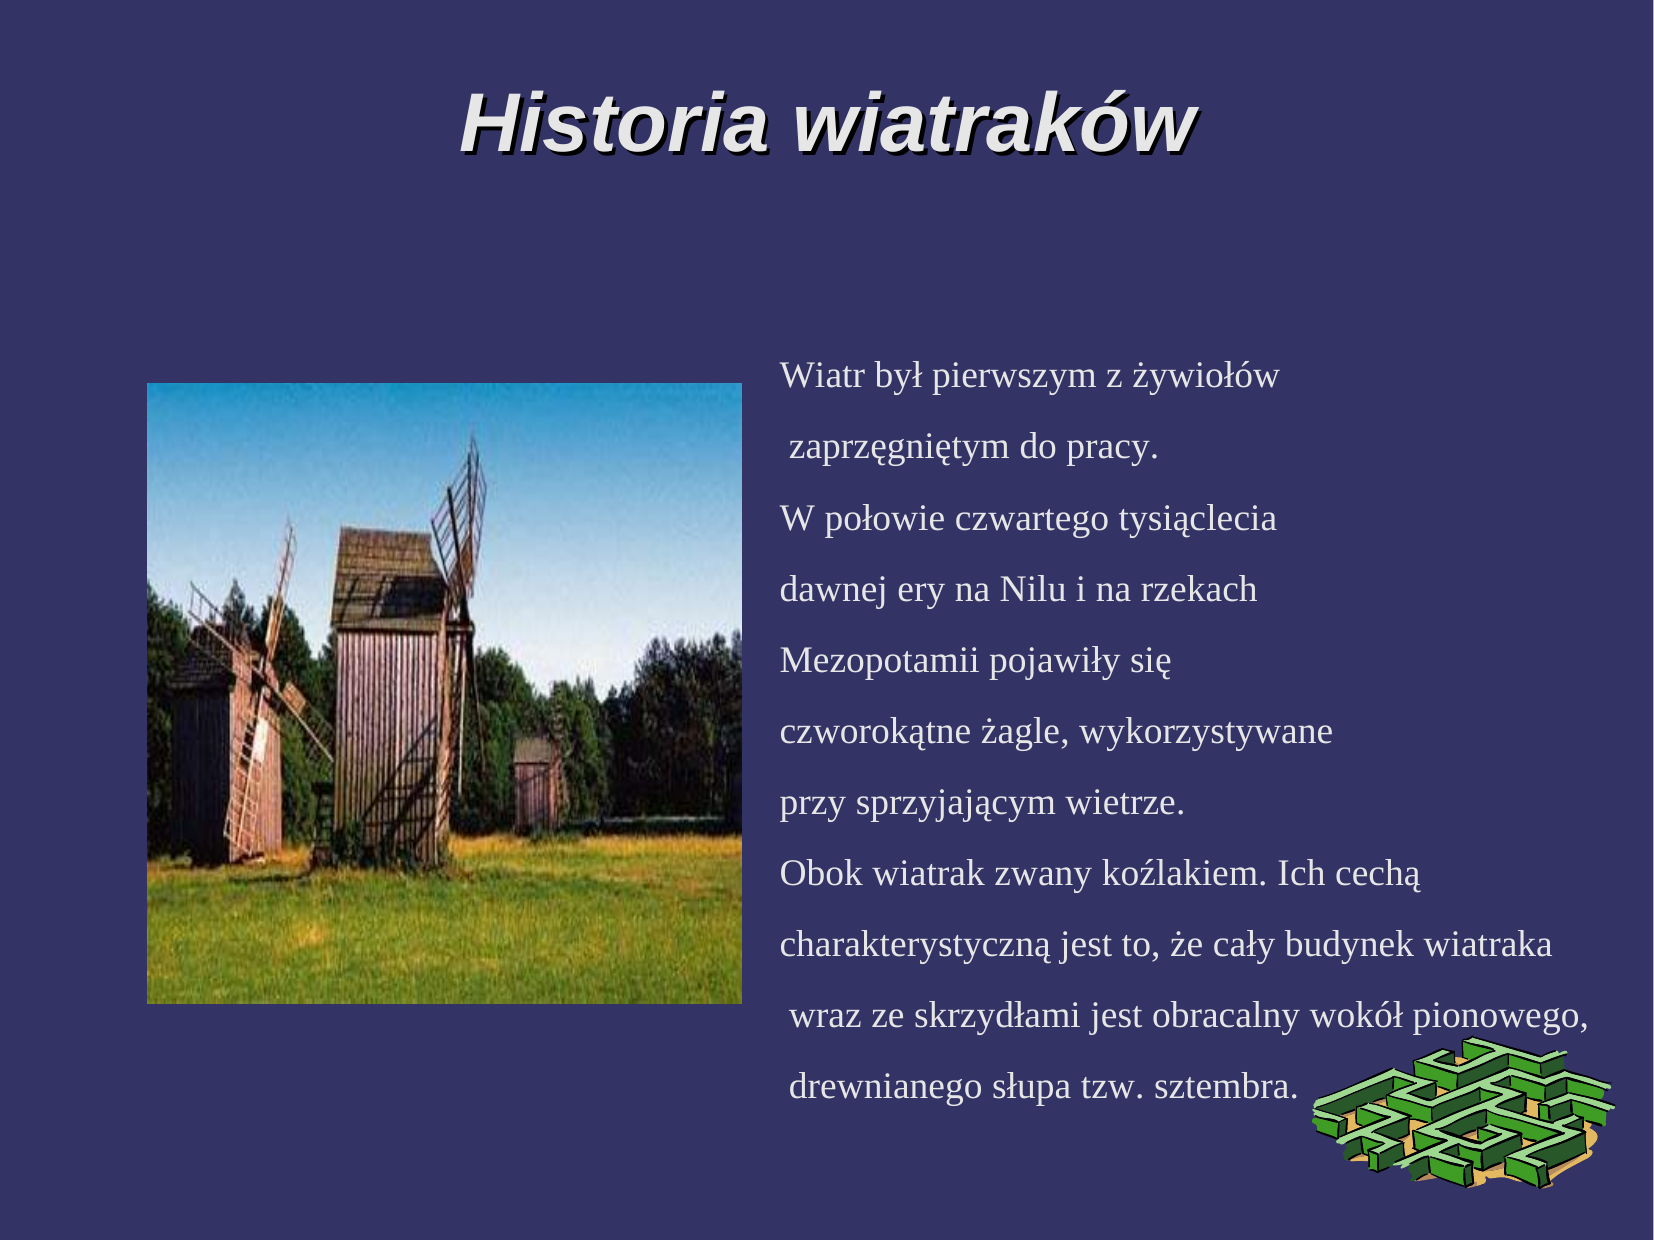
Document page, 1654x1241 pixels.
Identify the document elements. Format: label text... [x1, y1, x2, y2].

title Historia wiatraków [121, 19, 1534, 227]
picture [147, 383, 742, 1004]
list Wiatr był pierwszym z żywiołów zaprzęgniętym do pracy. W połowie czwartego tysiąclecia dawnej ery na Nilu i na rzekach Mezopotamii pojawiły się czworokątne żagle, wykorzystywane przy sprzyjającym wietrze. Obok wiatrak zwany koźlakiem. Ich cechą charakterystyczną jest to, że cały budynek wiatraka wraz ze skrzydłami jest obracalny wokół pionowego, drewnianego słupa tzw. sztembra. [767, 354, 1654, 1123]
